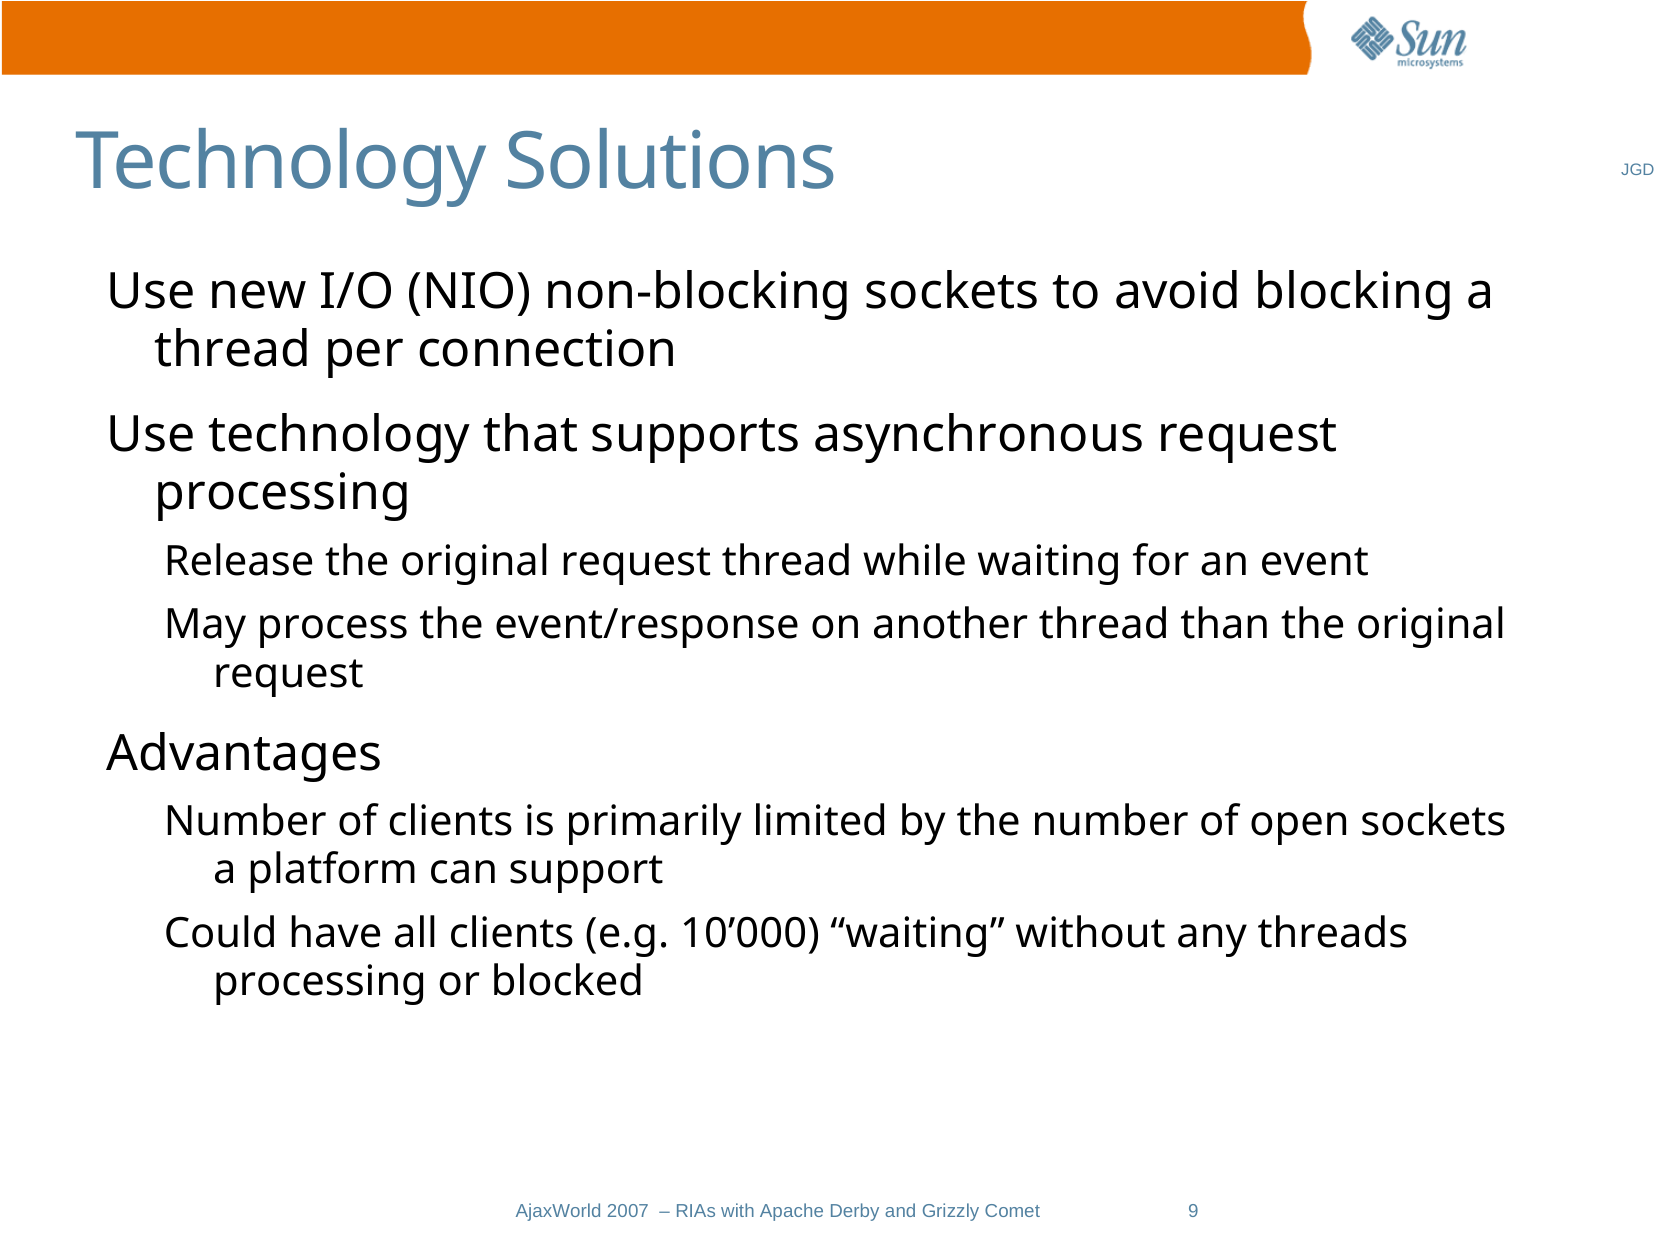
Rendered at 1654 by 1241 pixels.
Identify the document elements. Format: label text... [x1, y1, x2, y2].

list Use new I/O (NIO) non-blocking sockets to avoid blocking a thread per connection Use technology that supports asynchronous request processing Release the original request thread while waiting for an event May process the event/response on another thread than the original request Advantages Number of clients is primarily limited by the number of open sockets a platform can support Could have all clients (e.g. 10’000) “waiting” without any threads processing or blocked [87, 262, 1538, 1017]
picture [1, 1, 1502, 77]
title Technology Solutions [75, 110, 1438, 216]
